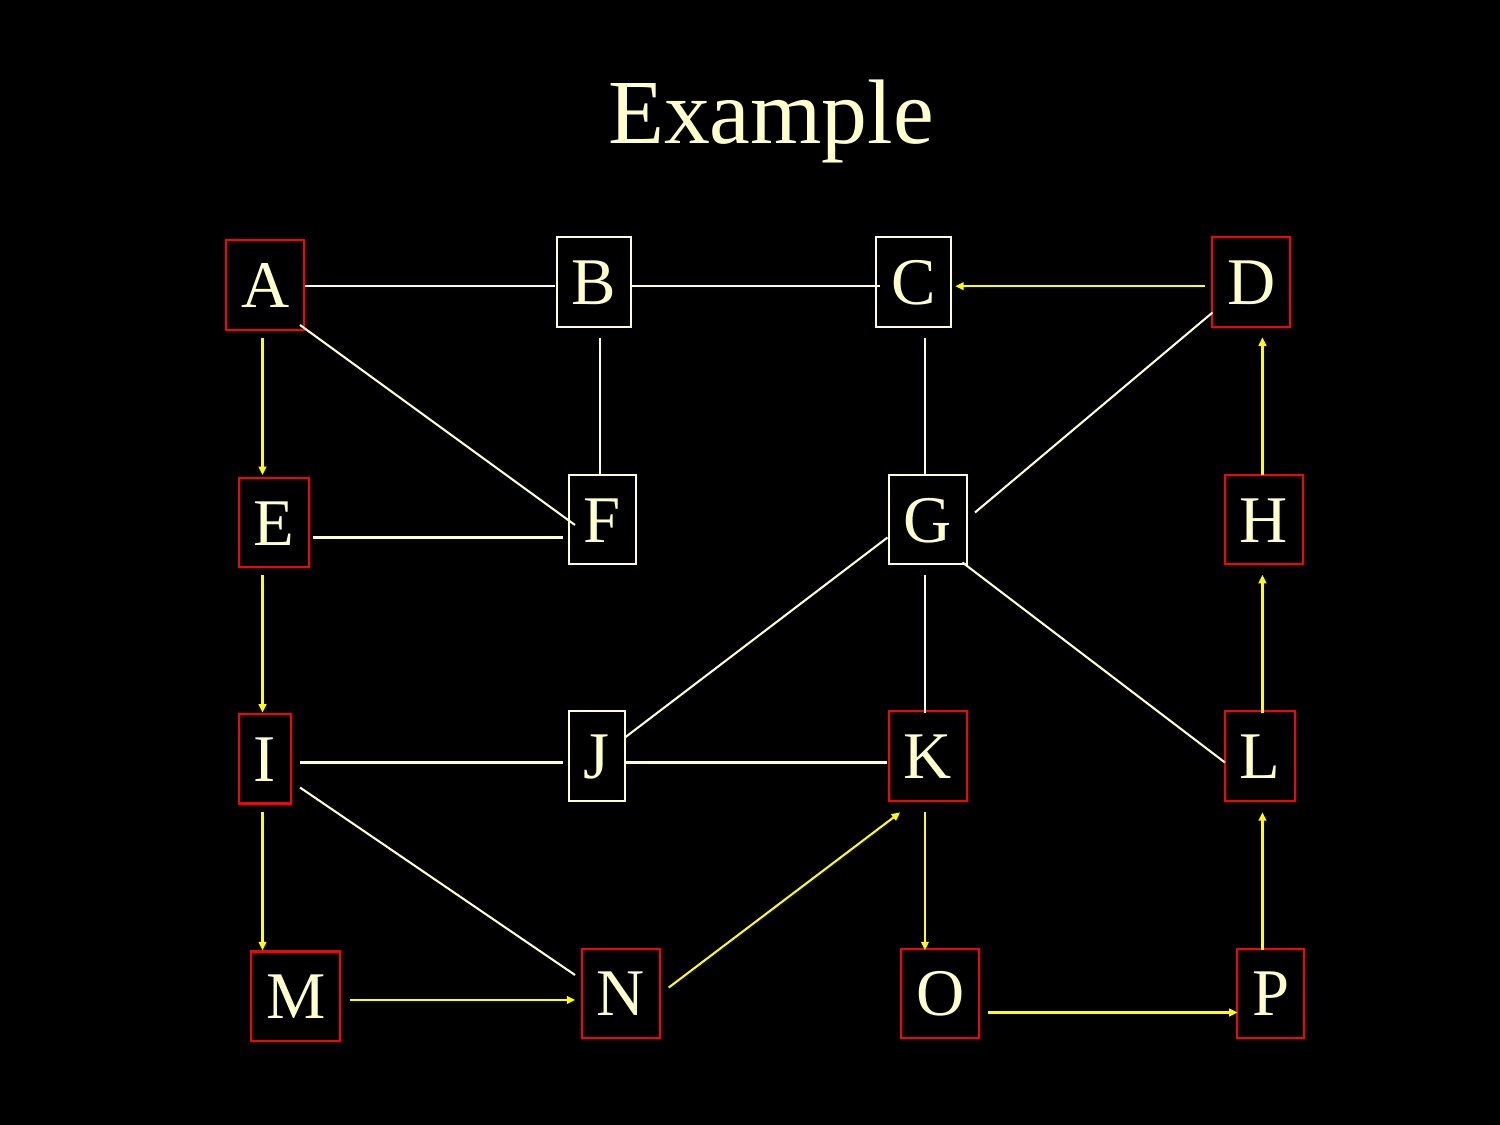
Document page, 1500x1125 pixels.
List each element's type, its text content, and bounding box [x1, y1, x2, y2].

text_box A [226, 240, 305, 330]
text_box E [238, 477, 310, 568]
text_box F [569, 474, 636, 565]
text_box C [876, 237, 951, 327]
text_box D [1212, 237, 1291, 327]
text_box G [888, 474, 967, 565]
text_box B [556, 237, 632, 327]
text_box K [888, 711, 967, 801]
text_box O [901, 948, 980, 1039]
text_box L [1224, 711, 1296, 801]
text_box M [251, 951, 341, 1042]
text_box P [1237, 948, 1305, 1039]
text_box N [581, 948, 660, 1039]
title Example [42, 37, 1500, 188]
text_box J [569, 711, 625, 801]
text_box H [1224, 474, 1303, 565]
text_box I [238, 713, 291, 804]
